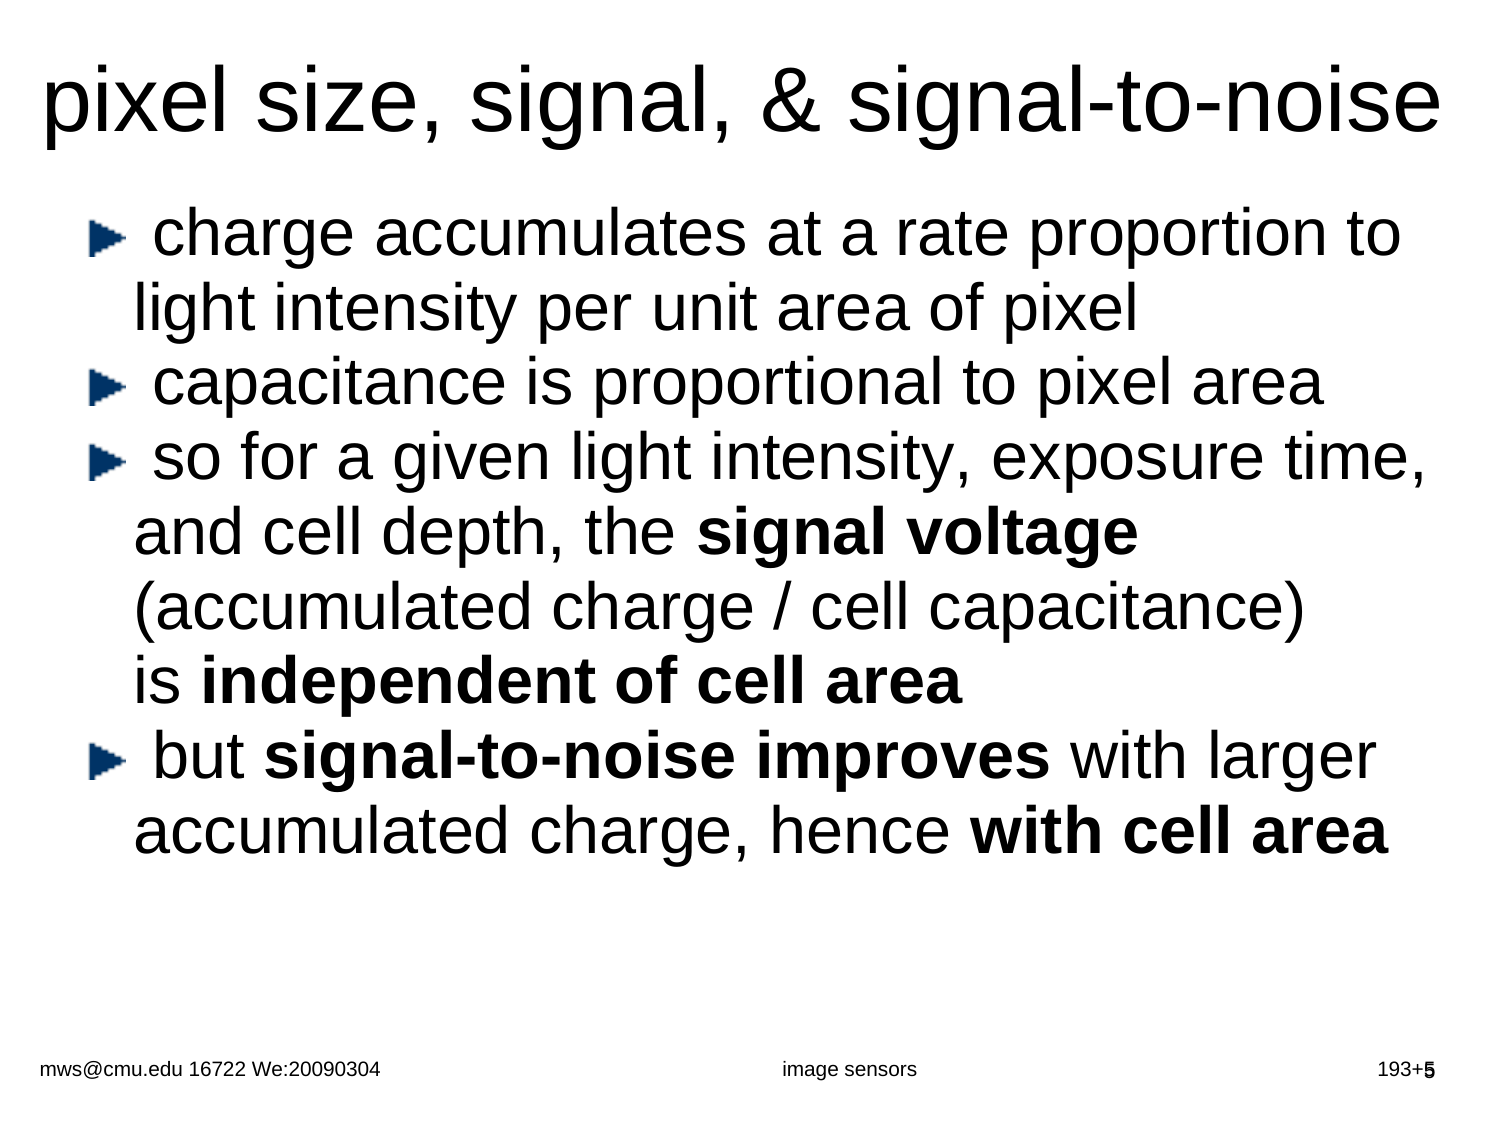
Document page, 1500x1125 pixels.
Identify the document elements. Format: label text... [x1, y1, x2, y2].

list charge accumulates at a rate proportion to light intensity per unit area of pixel capacitance is proportional to pixel area so for a given light intensity, exposure time, and cell depth, the signal voltage (accumulated charge / cell capacitance) is independent of cell area but signal-to-noise improves with larger accumulated charge, hence with cell area [62, 187, 1450, 976]
title pixel size, signal, & signal-to-noise [24, 37, 1463, 163]
text_box <number> [1262, 1049, 1450, 1101]
